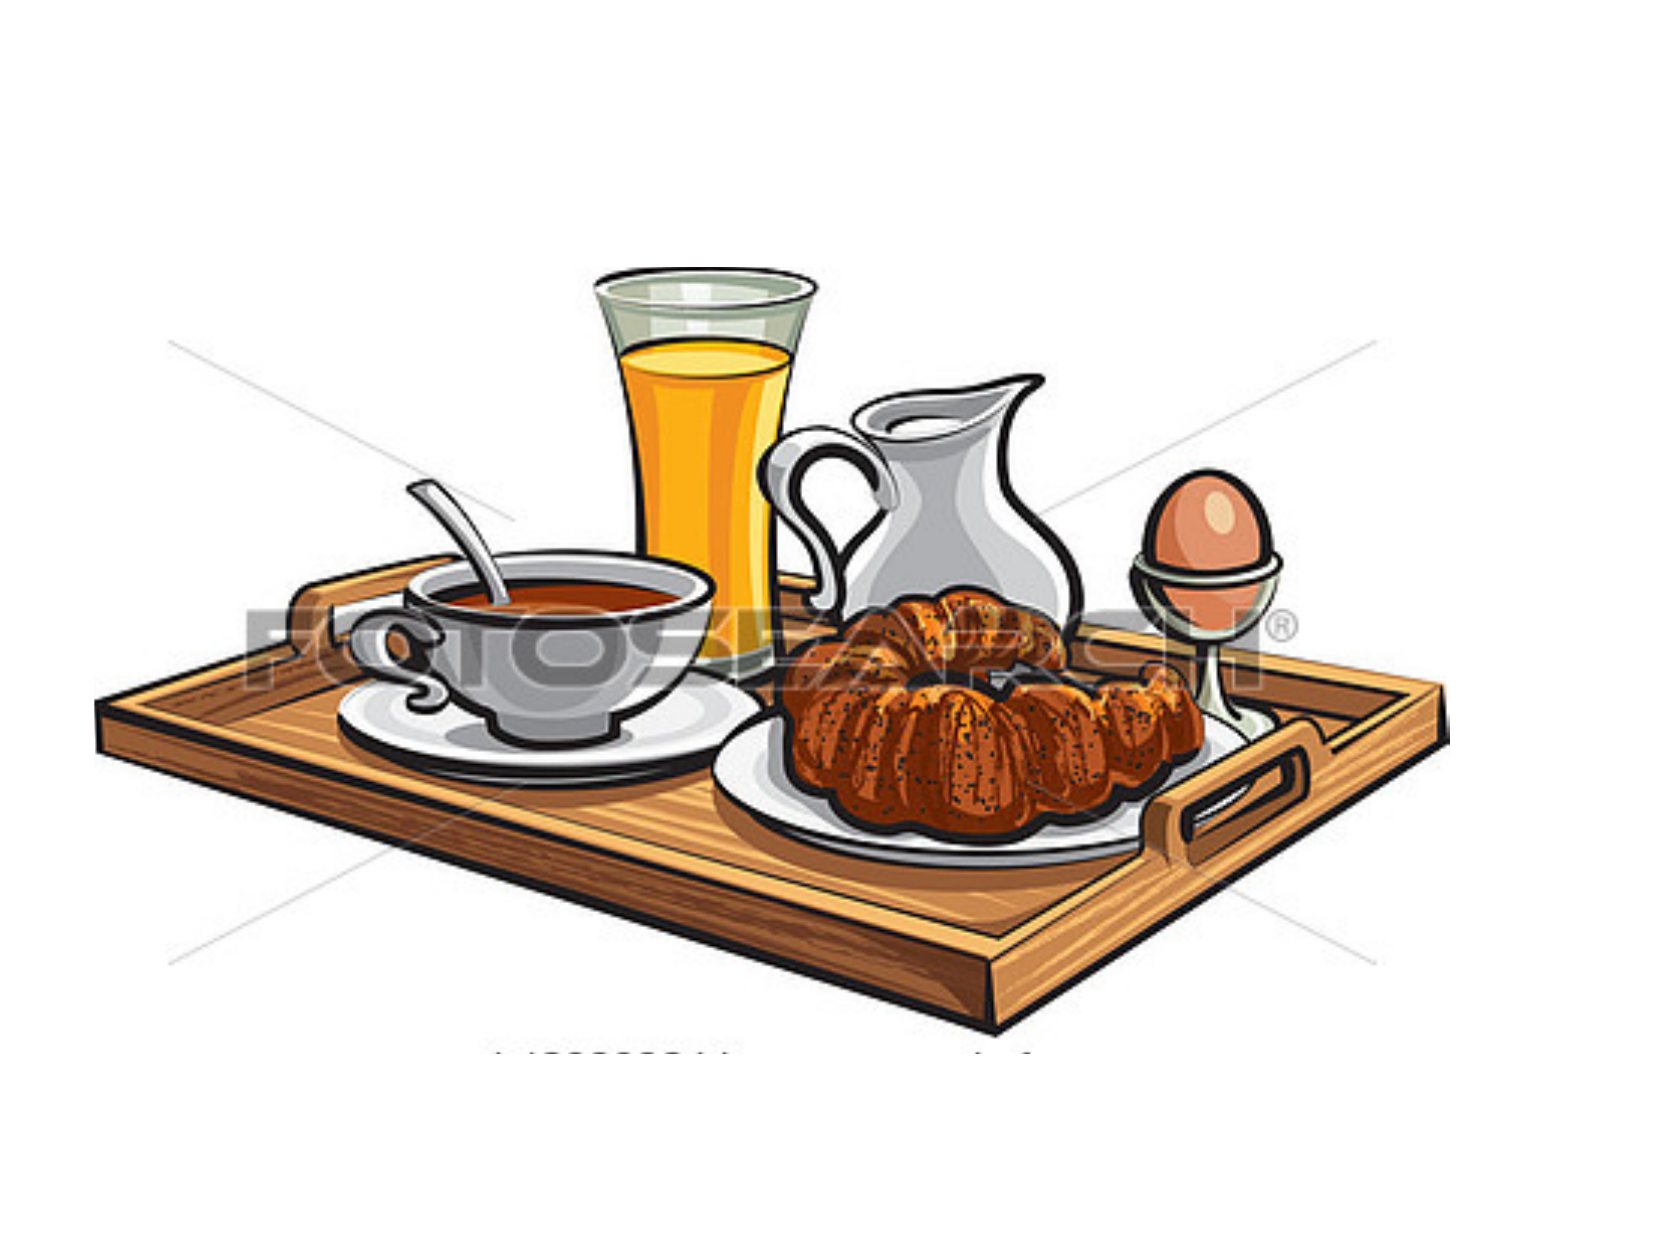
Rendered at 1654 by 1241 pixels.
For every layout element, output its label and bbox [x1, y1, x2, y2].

picture [94, 267, 1450, 1054]
